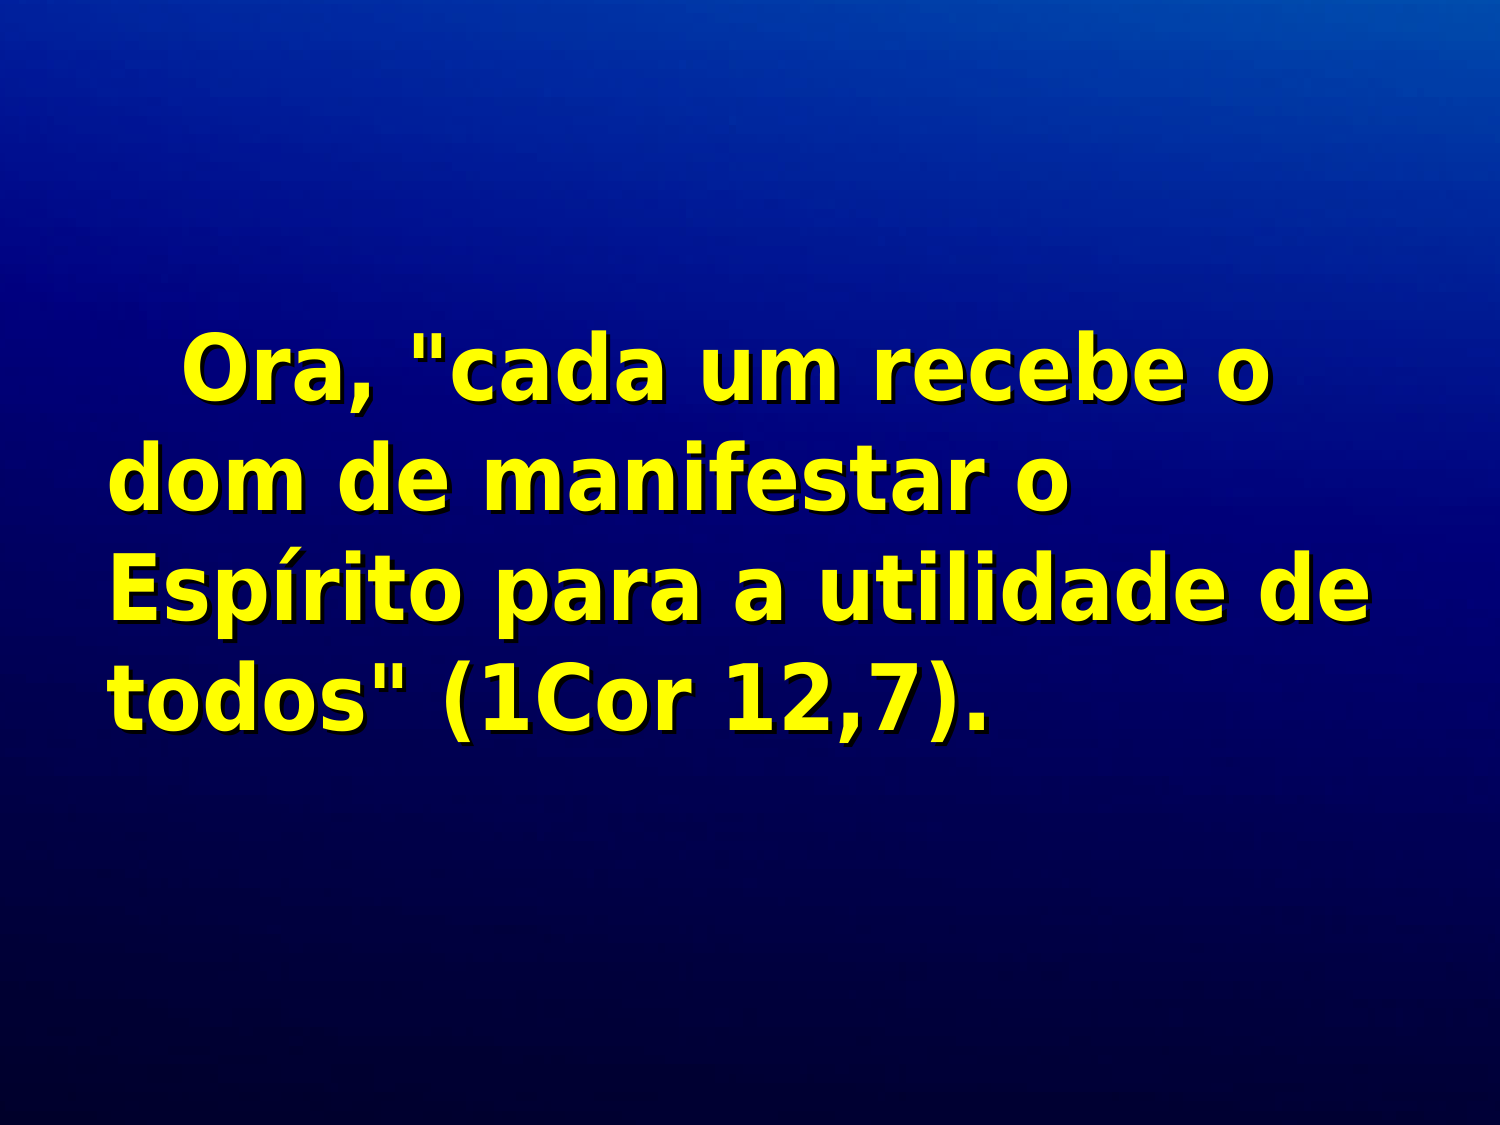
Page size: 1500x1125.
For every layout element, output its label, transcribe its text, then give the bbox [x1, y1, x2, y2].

picture [0, 0, 1500, 1125]
text_box Ora, "cada um recebe o dom de manifestar o Espírito para a utilidade de todos" (1Cor 12,7). [92, 82, 1418, 1040]
